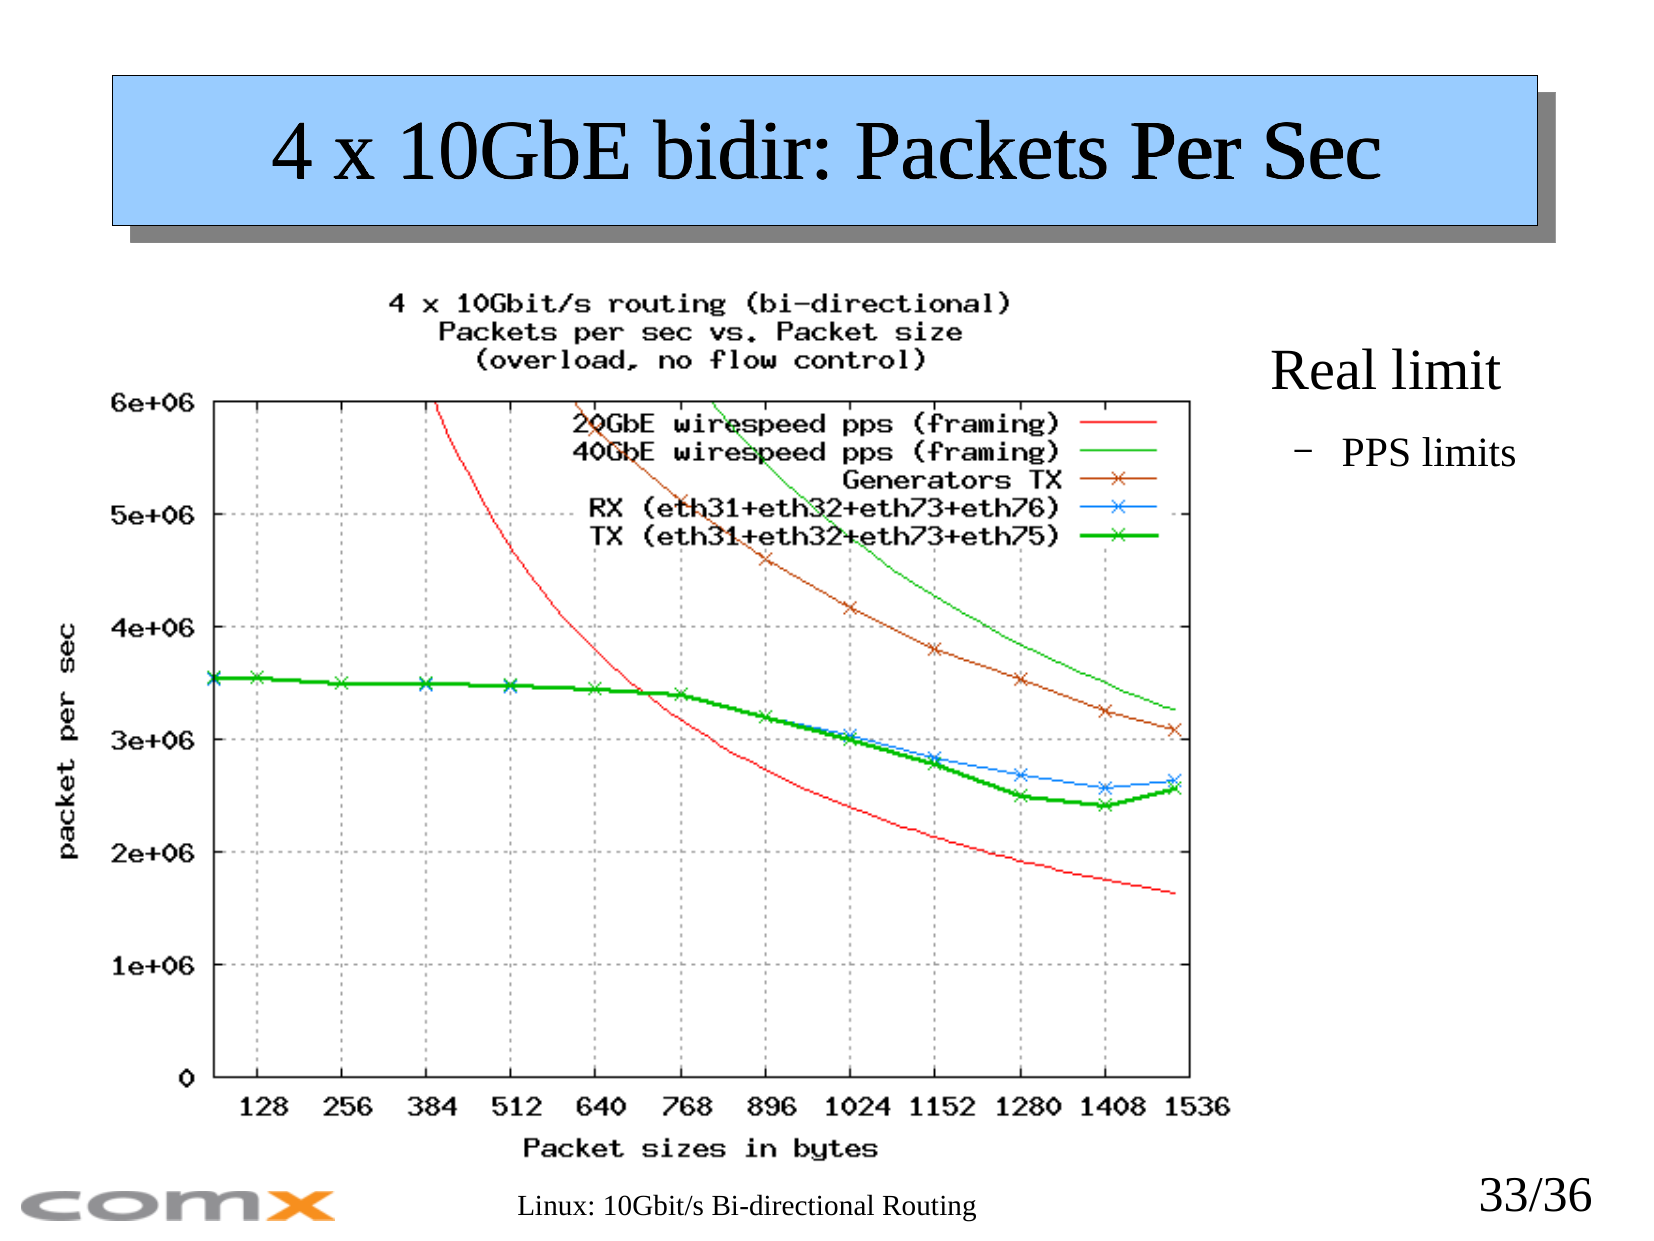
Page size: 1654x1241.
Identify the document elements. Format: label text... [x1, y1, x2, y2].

picture [37, 262, 1238, 1163]
title 4 x 10GbE bidir: Packets Per Sec [116, 90, 1538, 211]
list Real limit PPS limits [1238, 337, 1613, 1096]
picture [21, 1191, 335, 1221]
